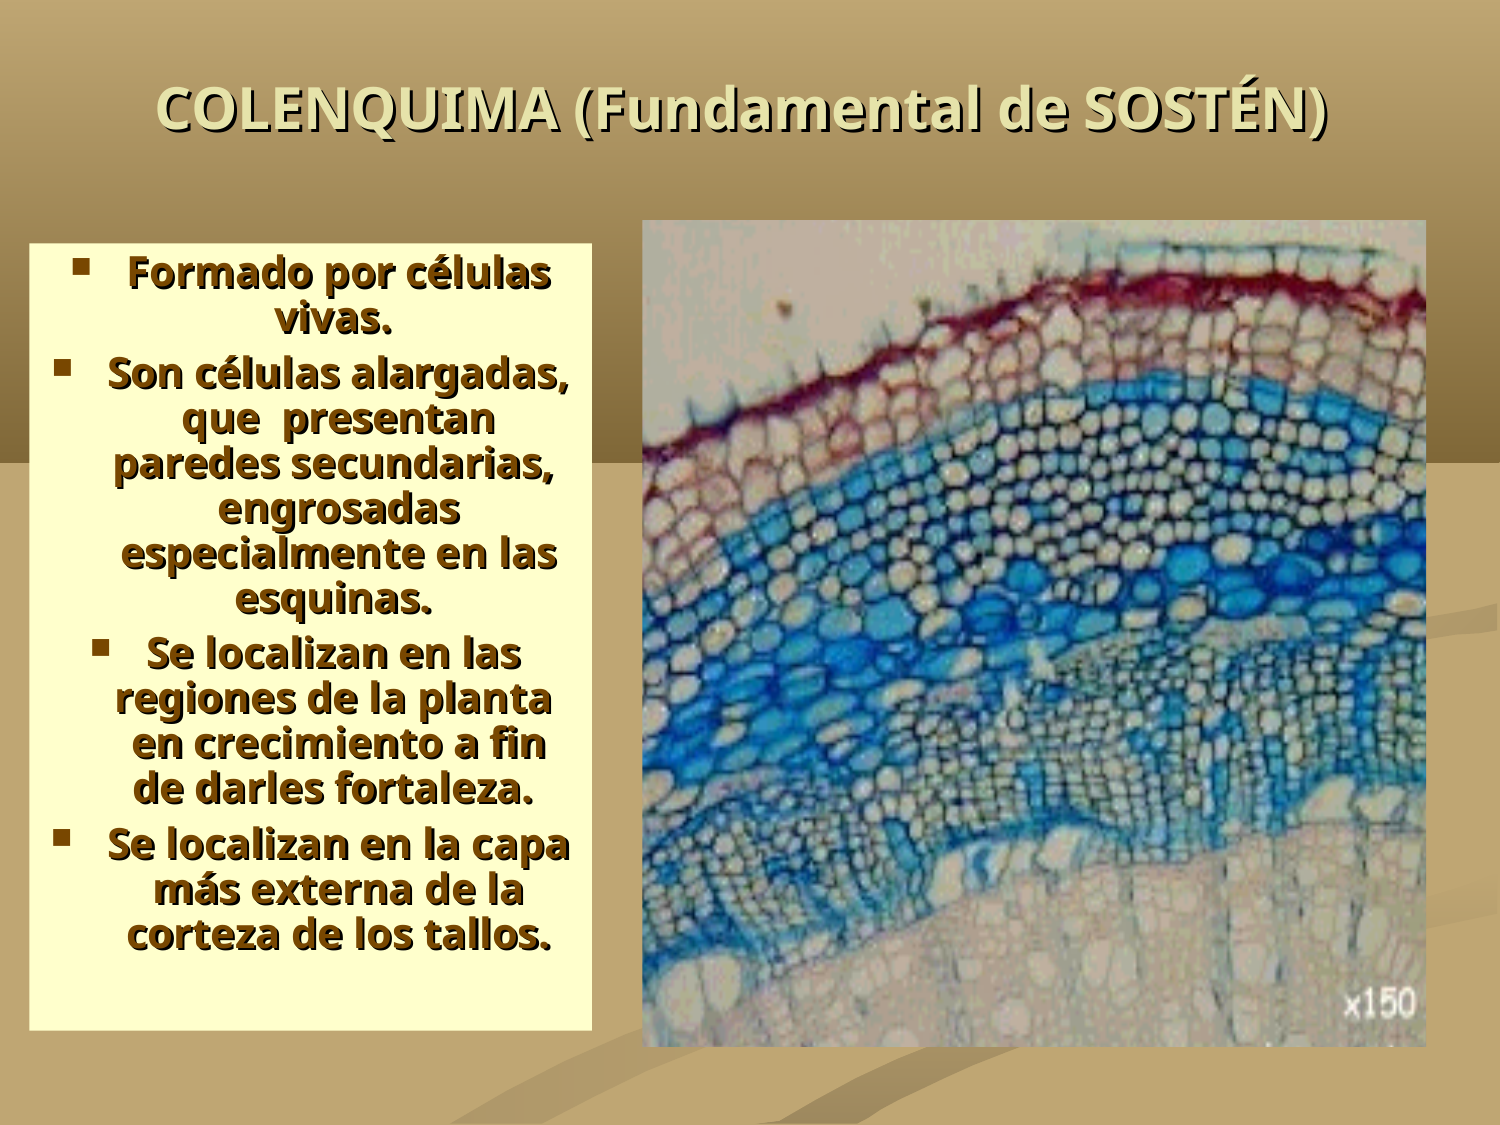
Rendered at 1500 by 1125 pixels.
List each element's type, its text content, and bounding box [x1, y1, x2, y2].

text_box [642, 220, 1427, 1047]
list Formado por células vivas. Son células alargadas, que presentan paredes secundarias, engrosadas especialmente en las esquinas. Se localizan en las regiones de la planta en crecimiento a fin de darles fortaleza. Se localizan en la capa más externa de la corteza de los tallos. [29, 243, 592, 1031]
title COLENQUIMA (Fundamental de SOSTÉN) [41, 31, 1441, 182]
